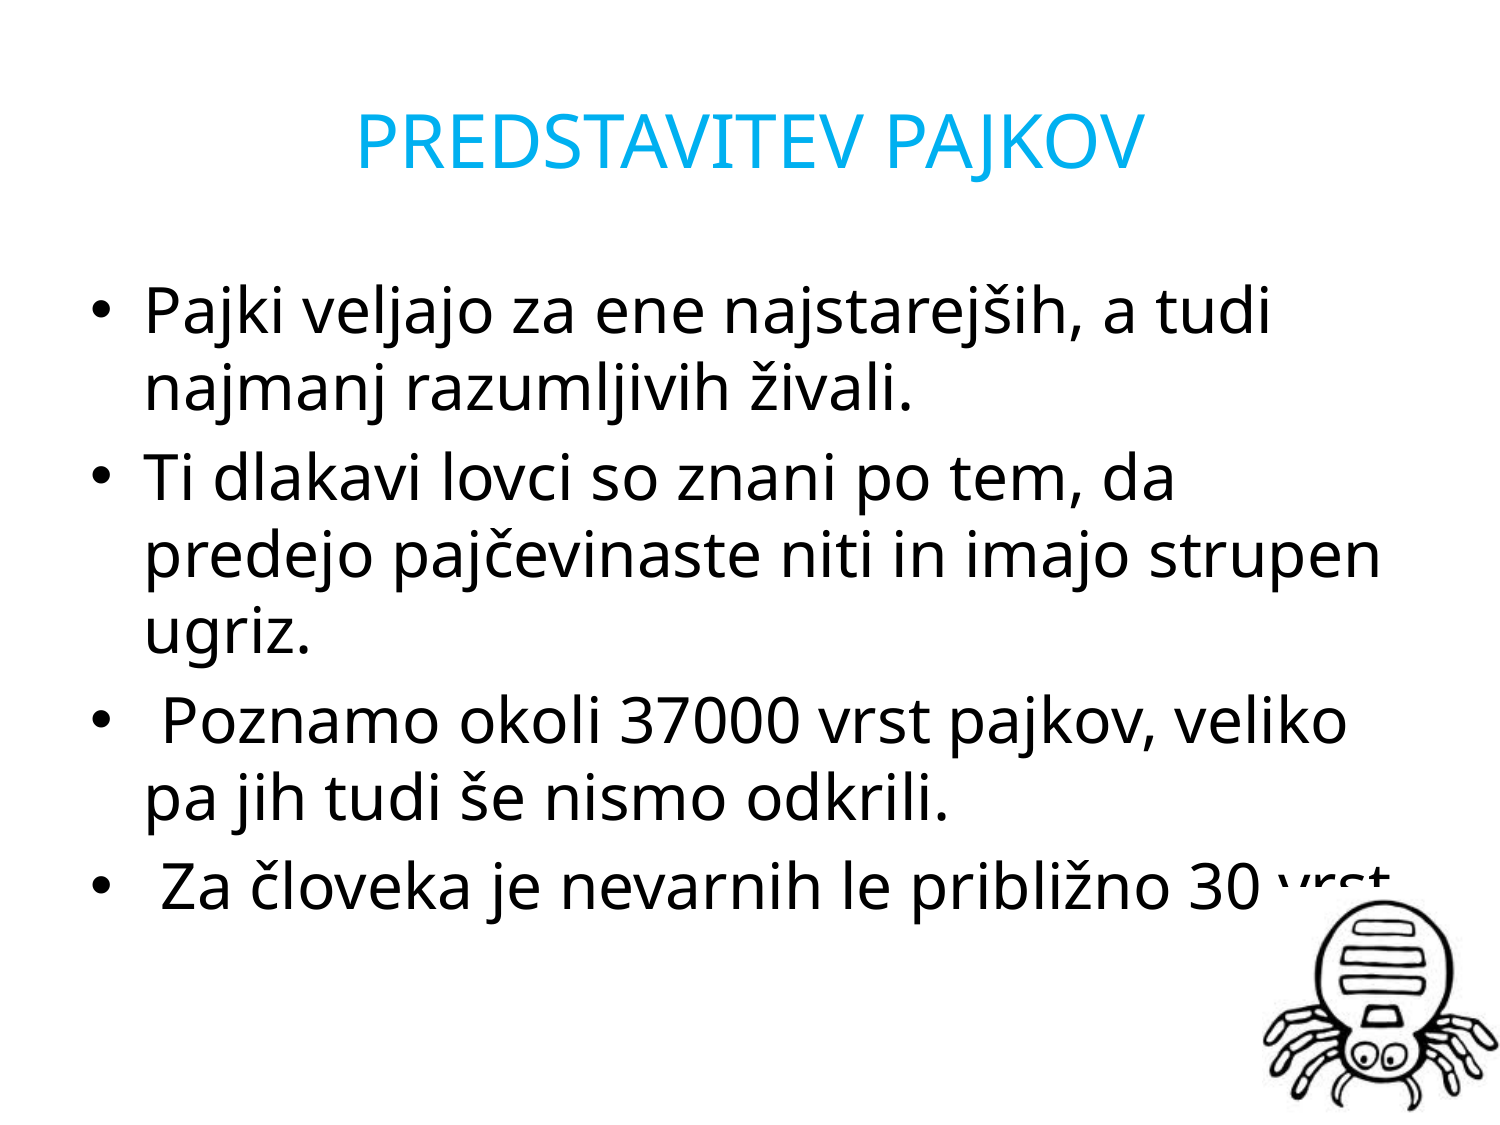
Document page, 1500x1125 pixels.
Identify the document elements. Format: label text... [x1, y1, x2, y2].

title PREDSTAVITEV PAJKOV [75, 45, 1425, 233]
list Pajki veljajo za ene najstarejših, a tudi najmanj razumljivih živali. Ti dlakavi lovci so znani po tem, da predejo pajčevinaste niti in imajo strupen ugriz. Poznamo okoli 37000 vrst pajkov, veliko pa jih tudi še nismo odkrili. Za človeka je nevarnih le približno 30 vrst. [75, 262, 1425, 1005]
picture [1262, 887, 1500, 1125]
